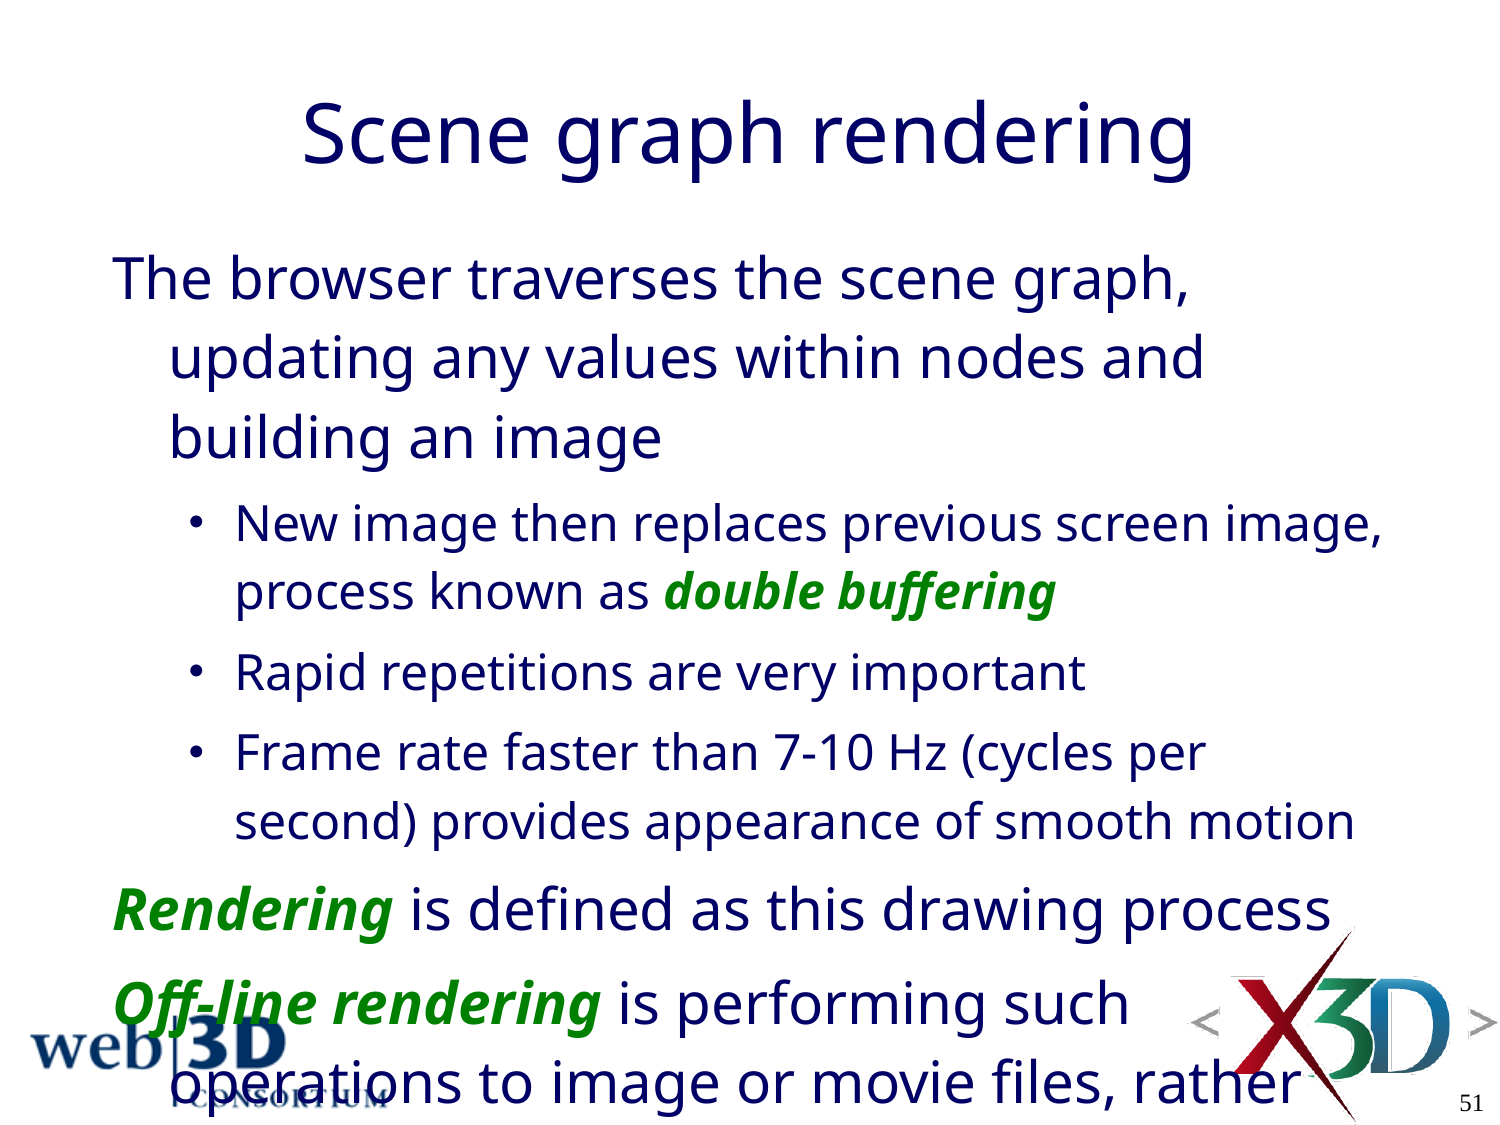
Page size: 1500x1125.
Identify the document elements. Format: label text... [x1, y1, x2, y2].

list The browser traverses the scene graph, updating any values within nodes and building an image New image then replaces previous screen image, process known as double buffering Rapid repetitions are very important Frame rate faster than 7-10 Hz (cycles per second) provides appearance of smooth motion Rendering is defined as this drawing process Off-line rendering is performing such operations to image or movie files, rather than display [112, 237, 1388, 1028]
title Scene graph rendering [112, 44, 1388, 218]
picture [12, 998, 413, 1118]
picture [1187, 926, 1500, 1125]
